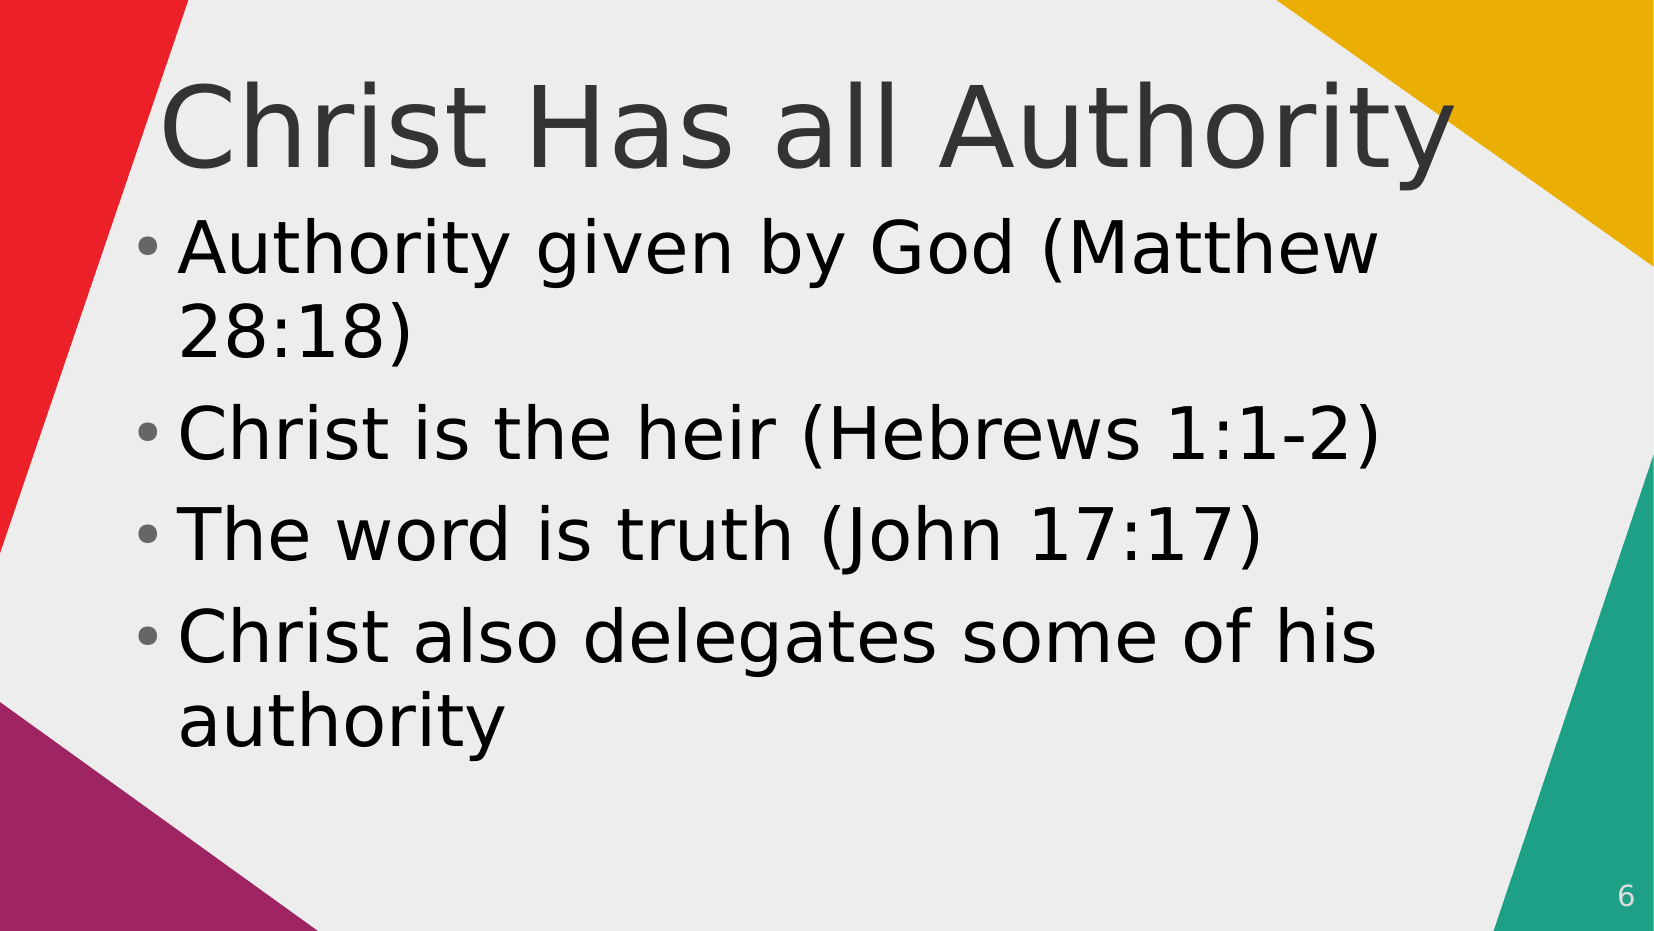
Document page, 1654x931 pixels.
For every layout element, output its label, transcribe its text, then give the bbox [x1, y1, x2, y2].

list Authority given by God (Matthew 28:18) Christ is the heir (Hebrews 1:1-2) The word is truth (John 17:17) Christ also delegates some of his authority [121, 205, 1546, 777]
title Christ Has all Authority [114, 54, 1539, 203]
